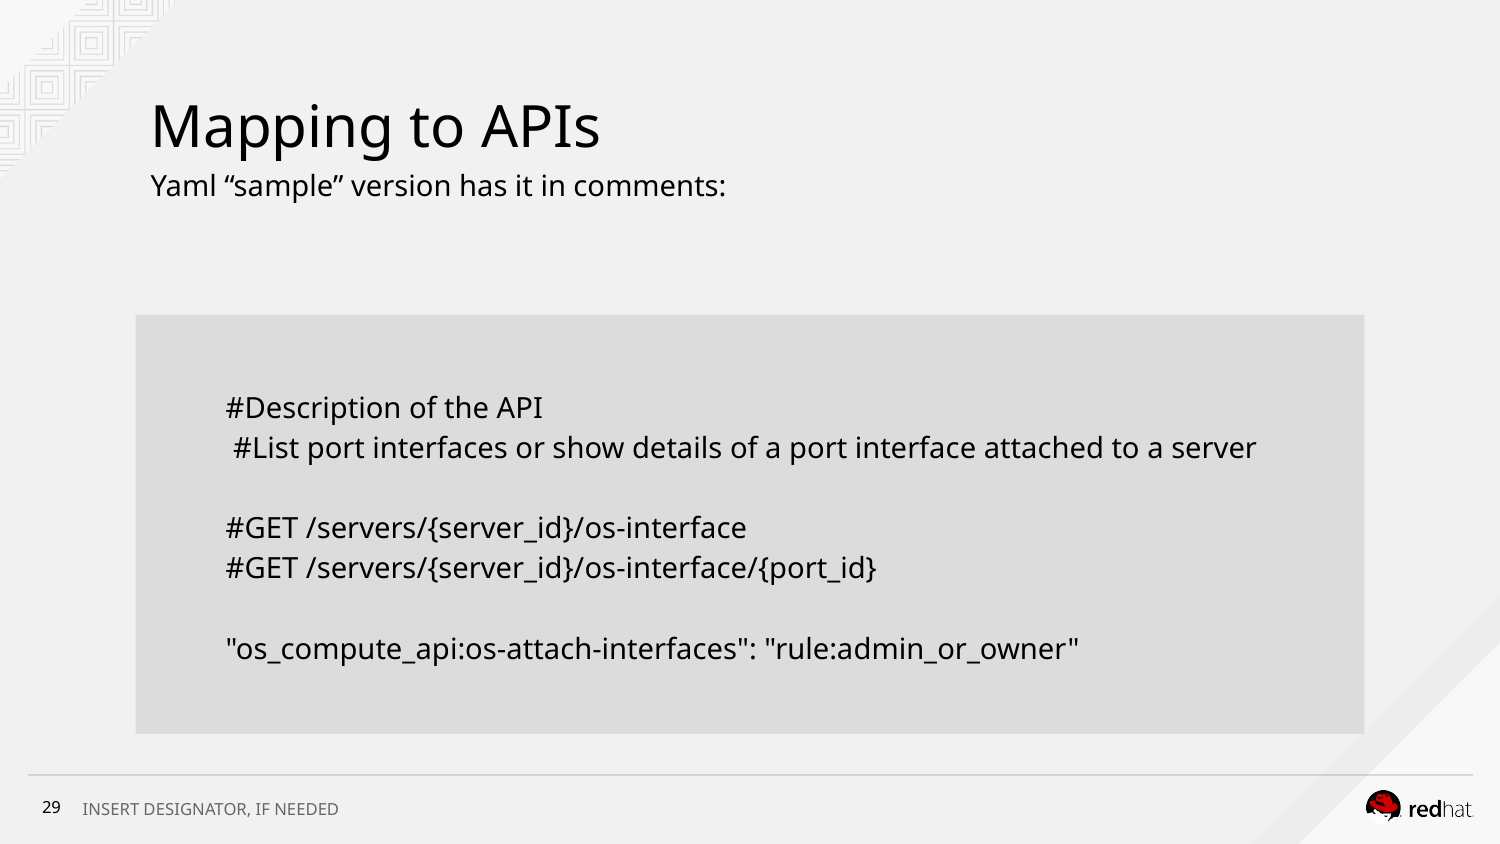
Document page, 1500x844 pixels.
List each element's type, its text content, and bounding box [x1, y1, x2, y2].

text_box #Description of the API #List port interfaces or show details of a port interface attached to a server #GET /servers/{server_id}/os-interface #GET /servers/{server_id}/os-interface/{port_id} "os_compute_api:os-attach-interfaces": "rule:admin_or_owner" [135, 314, 1365, 734]
picture [0, 0, 1500, 844]
title Mapping to APIs [135, 0, 1365, 152]
subtitle Yaml “sample” version has it in comments: [135, 152, 1365, 261]
slide_number 1 [16, 776, 77, 842]
